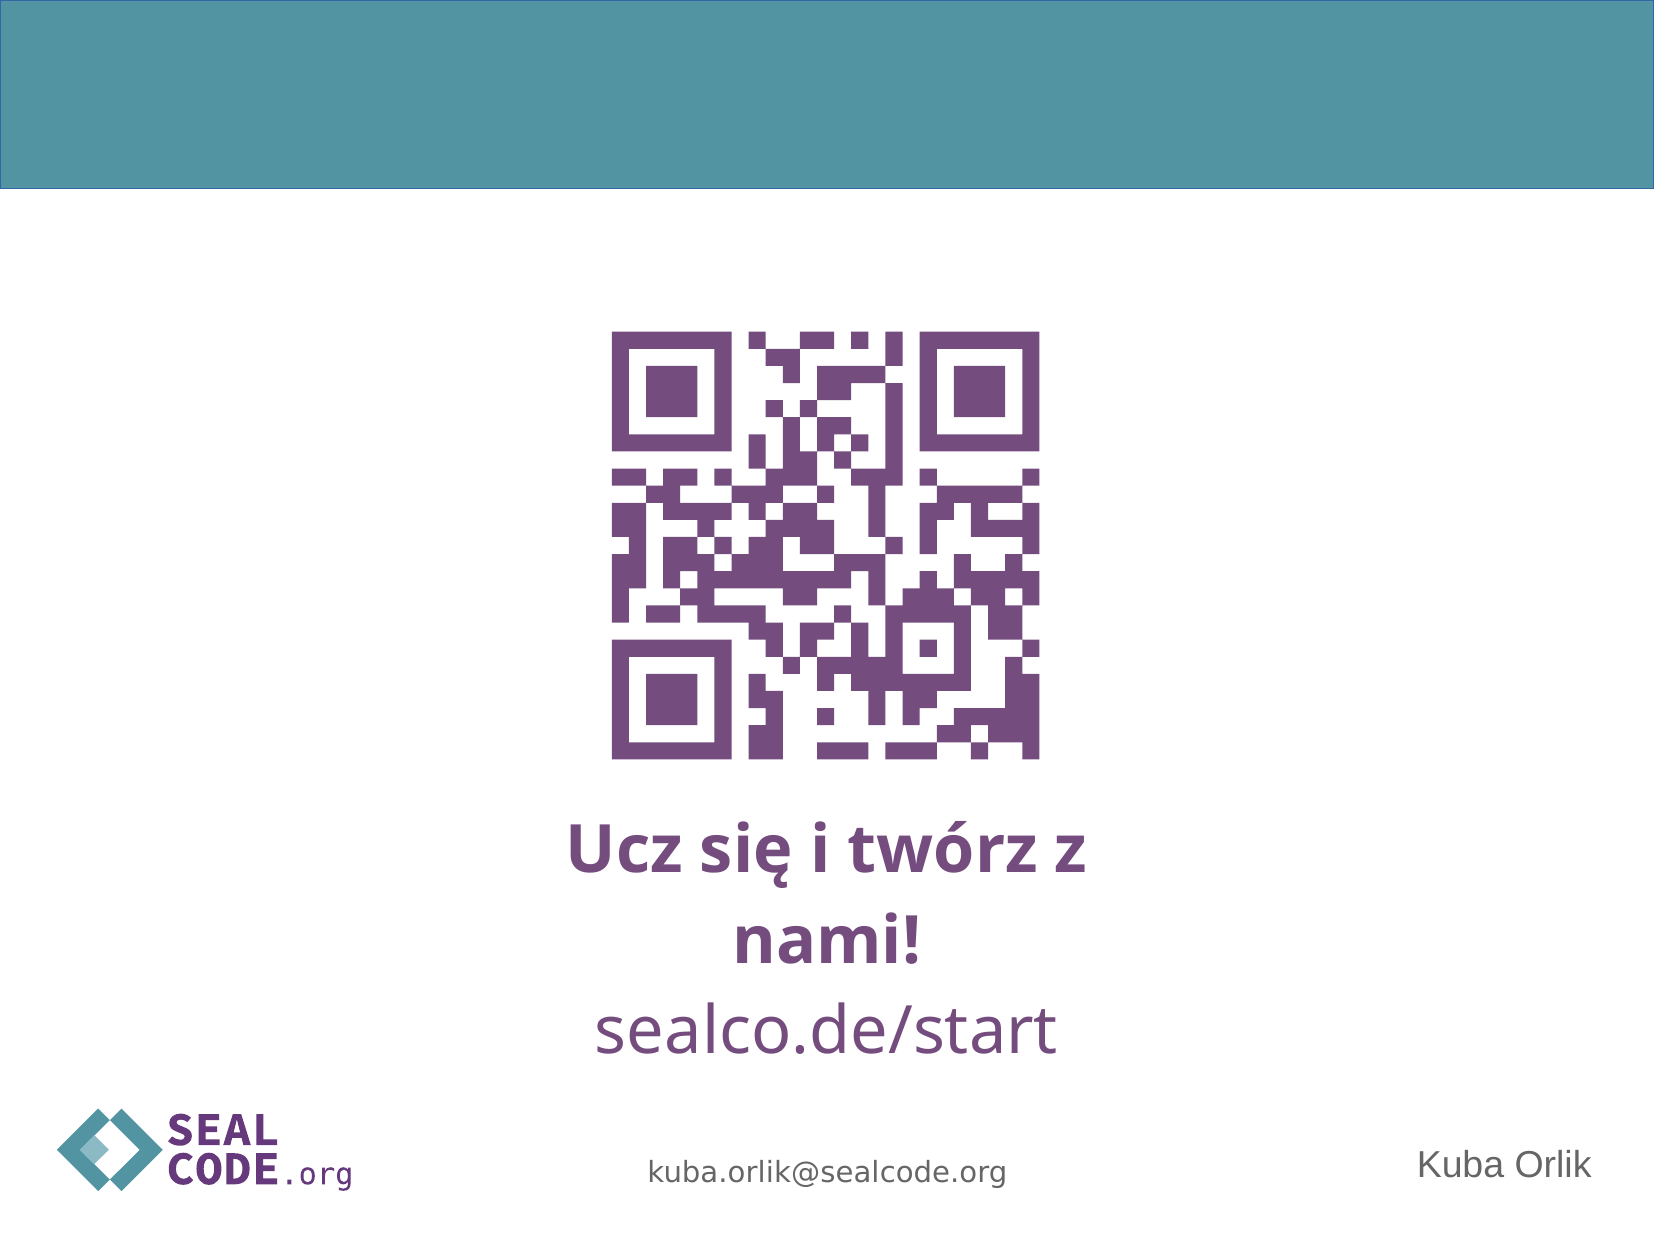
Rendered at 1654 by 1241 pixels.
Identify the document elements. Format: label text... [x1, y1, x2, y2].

picture [581, 301, 1073, 793]
text_box Ucz się i twórz z nami! sealco.de/start [454, 793, 1199, 969]
